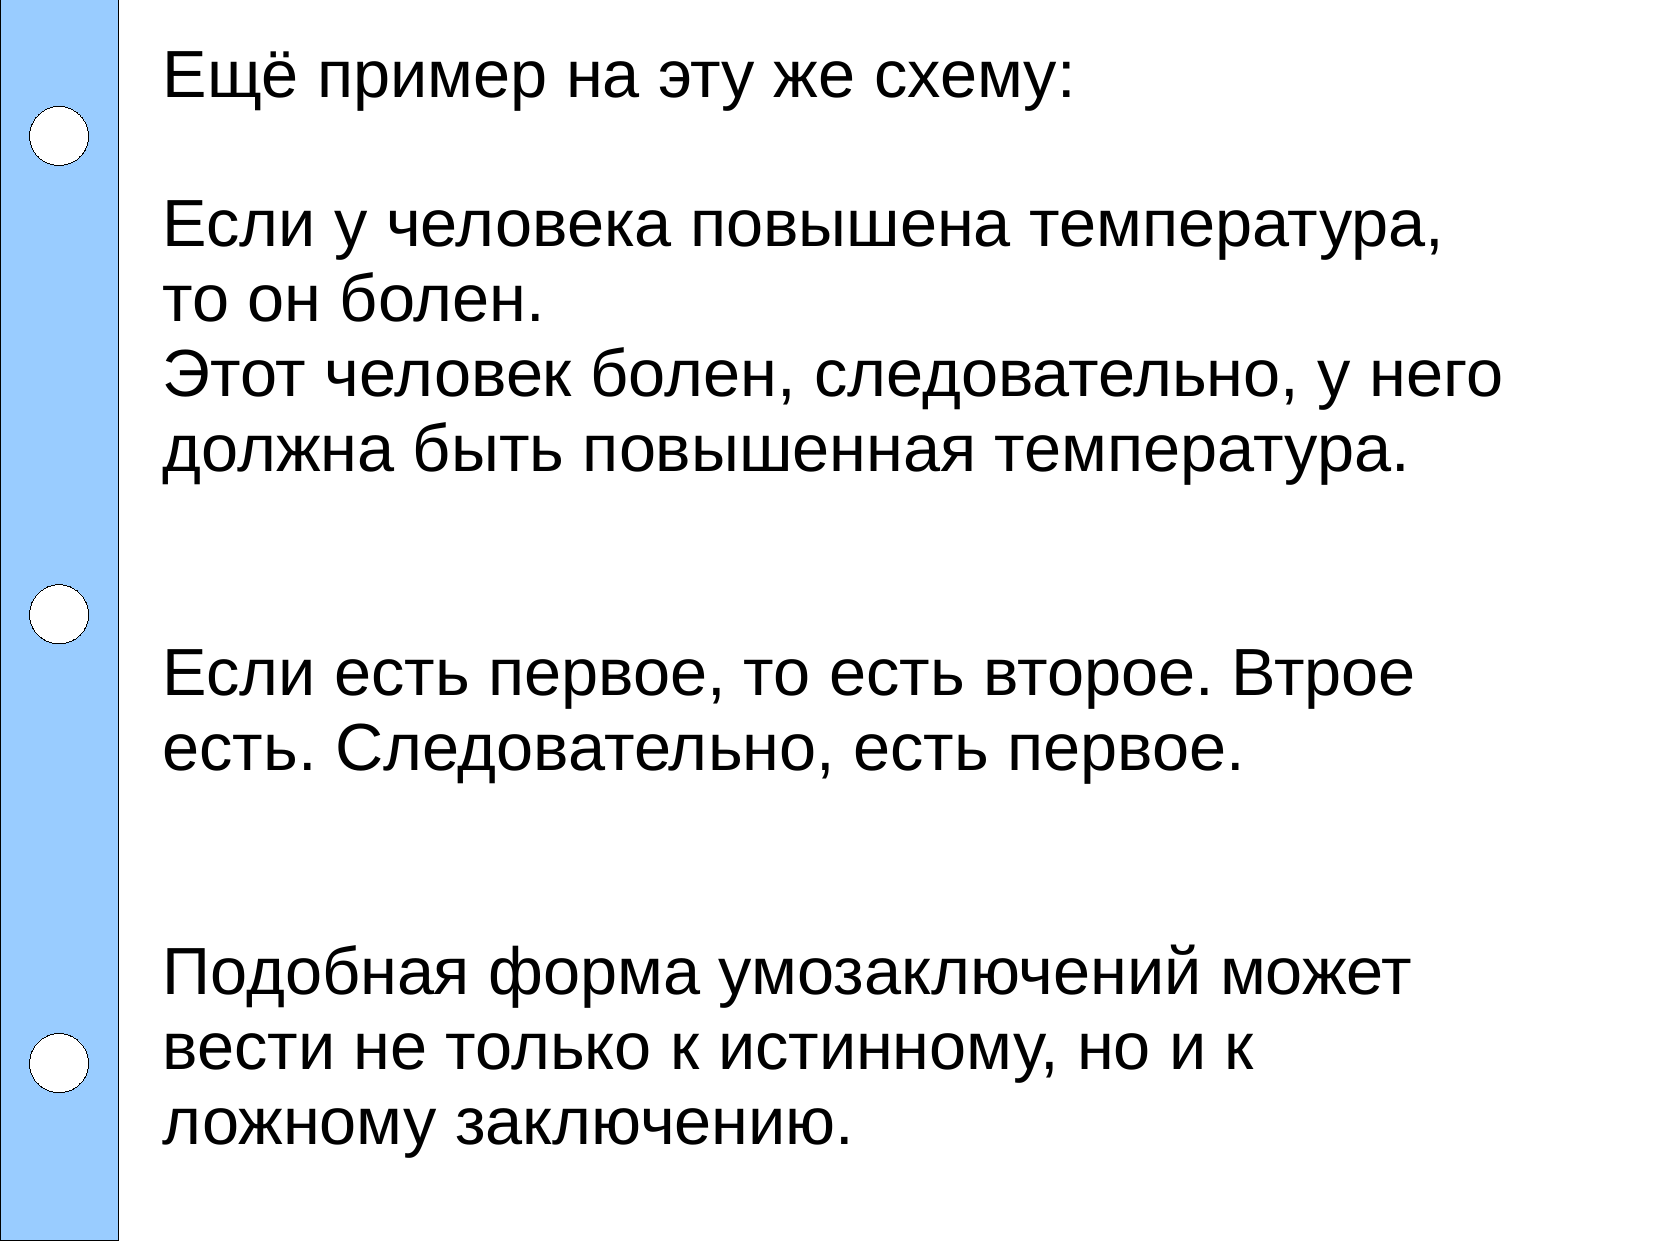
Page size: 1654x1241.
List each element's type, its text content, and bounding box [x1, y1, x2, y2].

text_box Ещё пример на эту же схему: Если у человека повышена температура, то он болен. Этот человек болен, следовательно, у него должна быть повышенная температура. Если есть первое, то есть второе. Втрое есть. Следовательно, есть первое. Подобная форма умозаключений может вести не только к истинному, но и к ложному заключению. [147, 29, 1536, 1166]
text_box [0, 0, 119, 1241]
